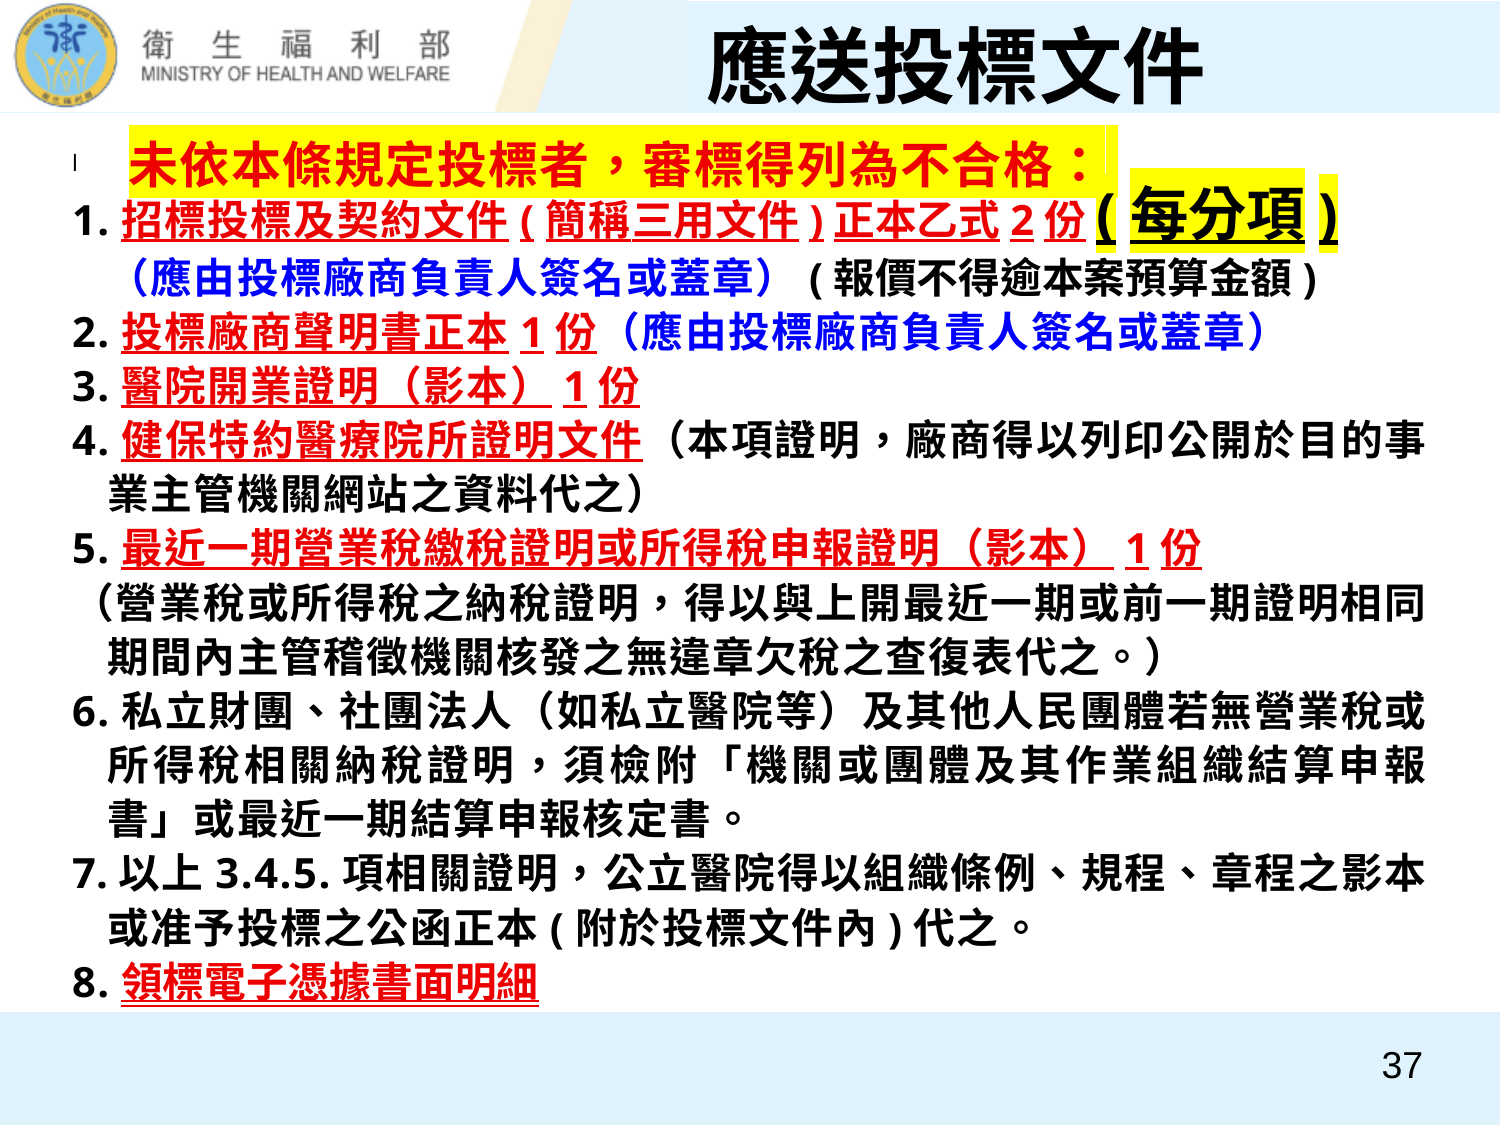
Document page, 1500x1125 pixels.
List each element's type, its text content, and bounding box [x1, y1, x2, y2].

title 應送投標文件 [706, 2, 1367, 131]
text_box 未依本條規定投標者，審標得列為不合格： 1.招標投標及契約文件(簡稱三用文件)正本乙式2份(每分項)（應由投標廠商負責人簽名或蓋章）(報價不得逾本案預算金額) 2.投標廠商聲明書正本1份（應由投標廠商負責人簽名或蓋章） 3.醫院開業證明（影本）1份 4.健保特約醫療院所證明文件（本項證明，廠商得以列印公開於目的事業主管機關網站之資料代之） 5.最近一期營業稅繳稅證明或所得稅申報證明（影本）1份 （營業稅或所得稅之納稅證明，得以與上開最近一期或前一期證明相同期間內主管稽徵機關核發之無違章欠稅之查復表代之。） 6.私立財團、社團法人（如私立醫院等）及其他人民團體若無營業稅或所得稅相關納稅證明，須檢附「機關或團體及其作業組織結算申報書」或最近一期結算申報核定書。 7.以上3.4.5.項相關證明，公立醫院得以組織條例、規程、章程之影本或准予投標之公函正本(附於投標文件內)代之。 8.領標電子憑據書面明細 [57, 131, 1443, 1018]
text_box 37 [1366, 1033, 1459, 1094]
